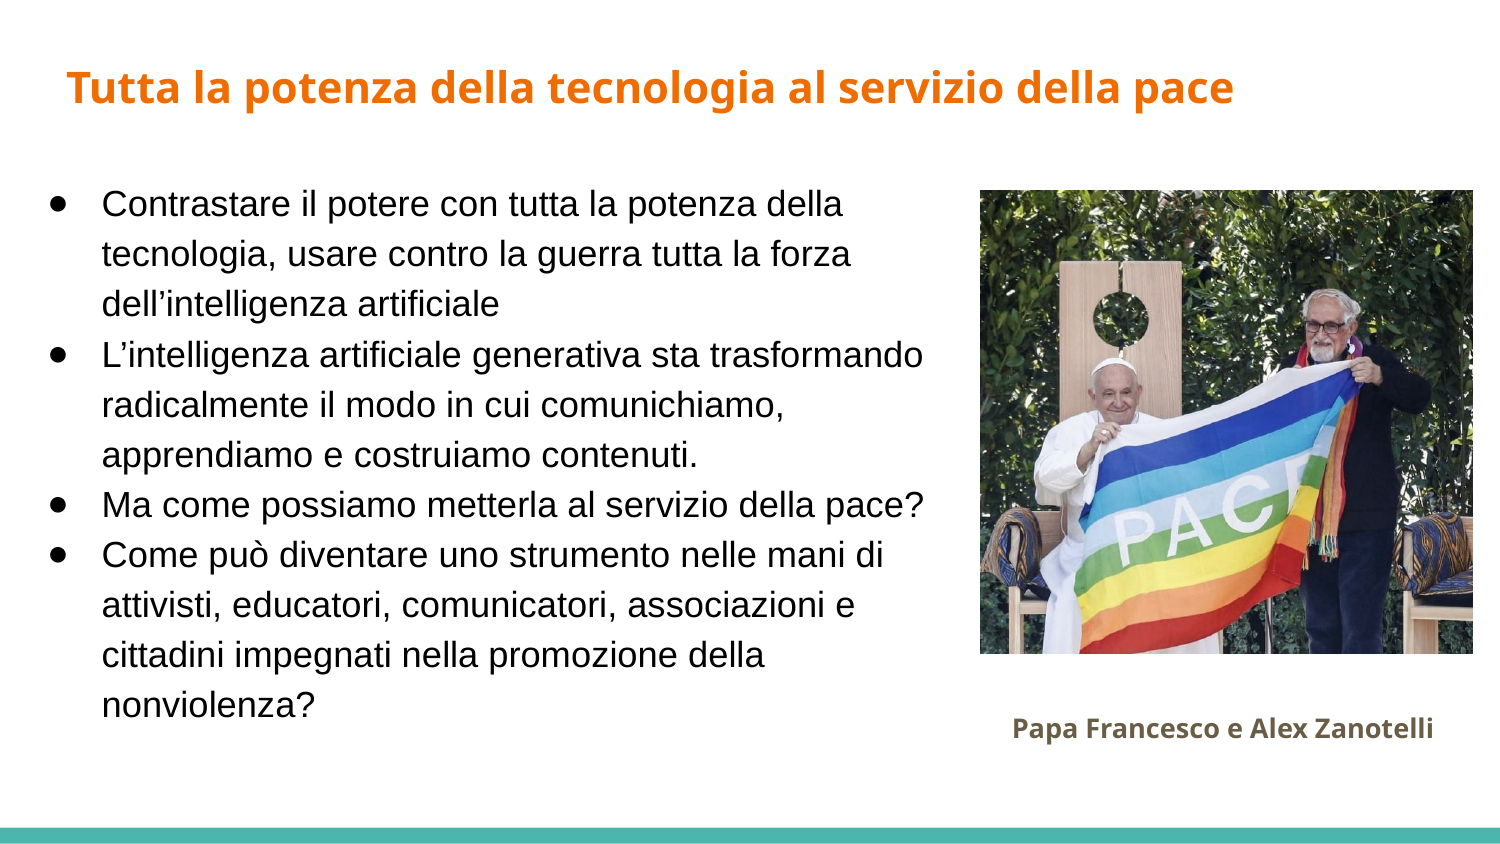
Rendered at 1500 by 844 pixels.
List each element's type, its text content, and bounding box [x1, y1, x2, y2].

picture [980, 190, 1473, 654]
title Tutta la potenza della tecnologia al servizio della pace [51, 44, 1449, 159]
list Contrastare il potere con tutta la potenza della tecnologia, usare contro la guerra tutta la forza dell’intelligenza artificiale L’intelligenza artificiale generativa sta trasformando radicalmente il modo in cui comunichiamo, apprendiamo e costruiamo contenuti. Ma come possiamo metterla al servizio della pace? Come può diventare uno strumento nelle mani di attivisti, educatori, comunicatori, associazioni e cittadini impegnati nella promozione della nonviolenza? [13, 158, 957, 823]
text_box Papa Francesco e Alex Zanotelli [996, 691, 1465, 806]
